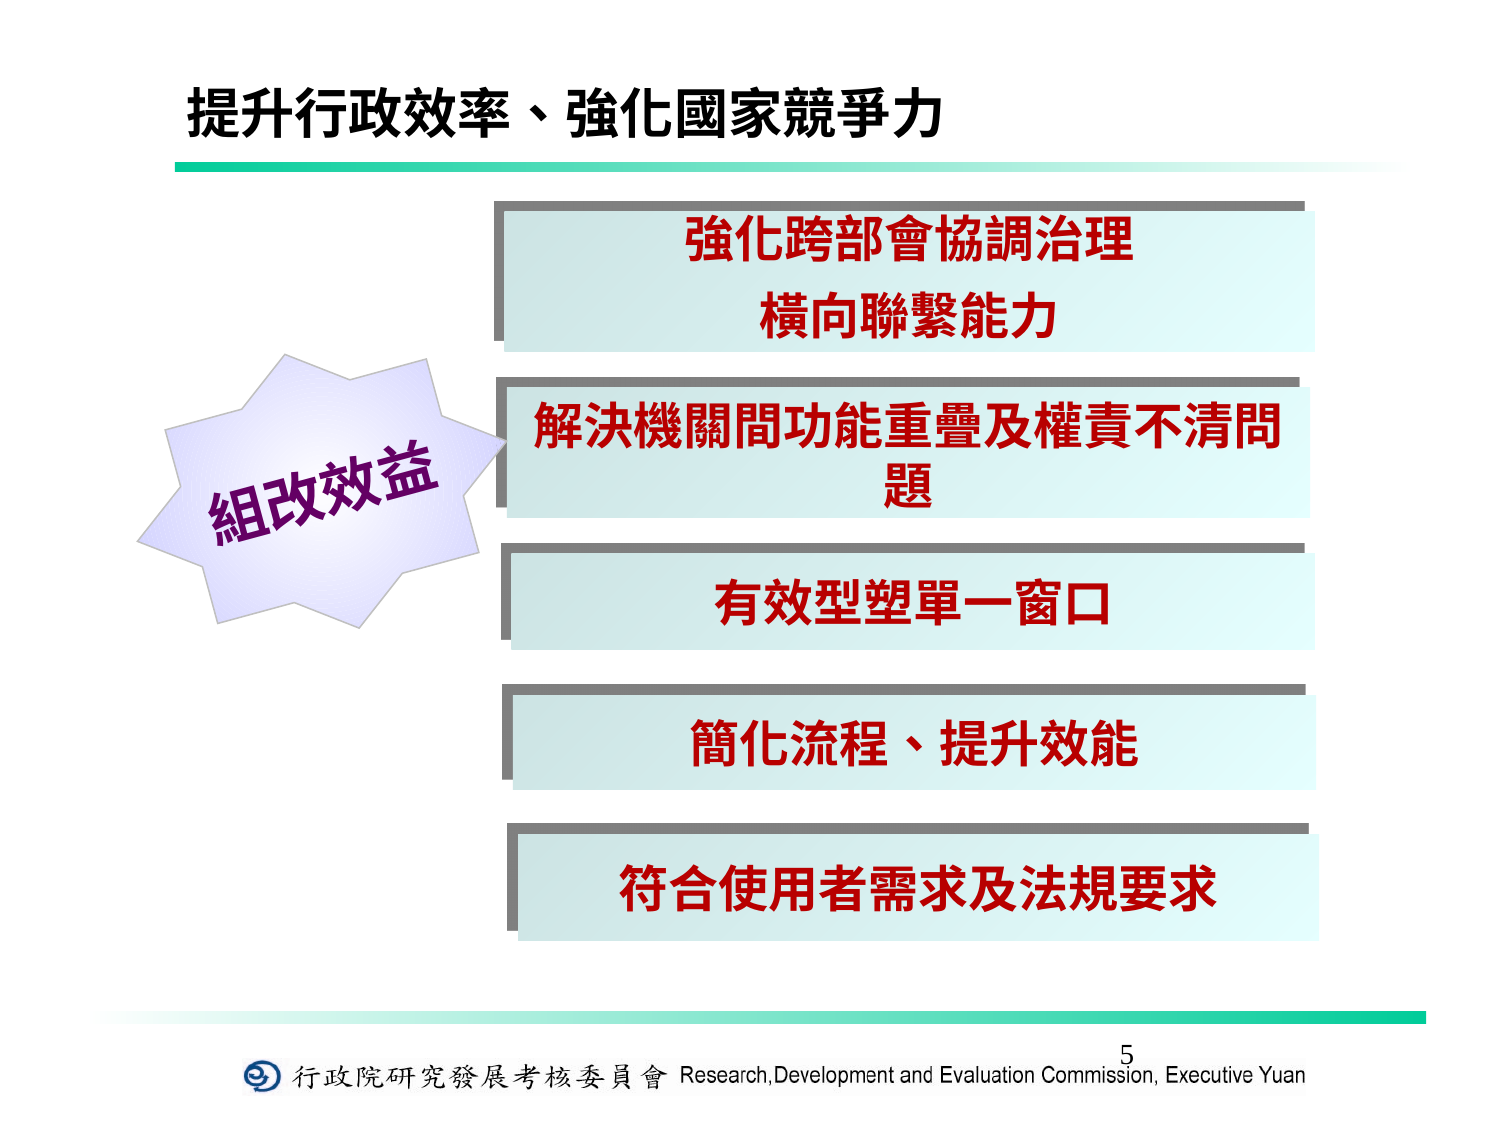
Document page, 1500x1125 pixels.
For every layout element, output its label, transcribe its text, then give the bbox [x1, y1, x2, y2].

title 提升行政效率、強化國家競爭力 [171, 72, 1124, 147]
text_box 有效型塑單一窗口 [511, 553, 1315, 650]
text_box 強化跨部會協調治理 橫向聯繫能力 [504, 211, 1315, 352]
text_box [1104, 1027, 1455, 1106]
text_box 簡化流程、提升效能 [512, 695, 1317, 790]
text_box 符合使用者需求及法規要求 [518, 834, 1320, 941]
text_box 組改效益 [137, 354, 507, 629]
text_box 解決機關間功能重疊及權責不清問題 [506, 387, 1311, 518]
